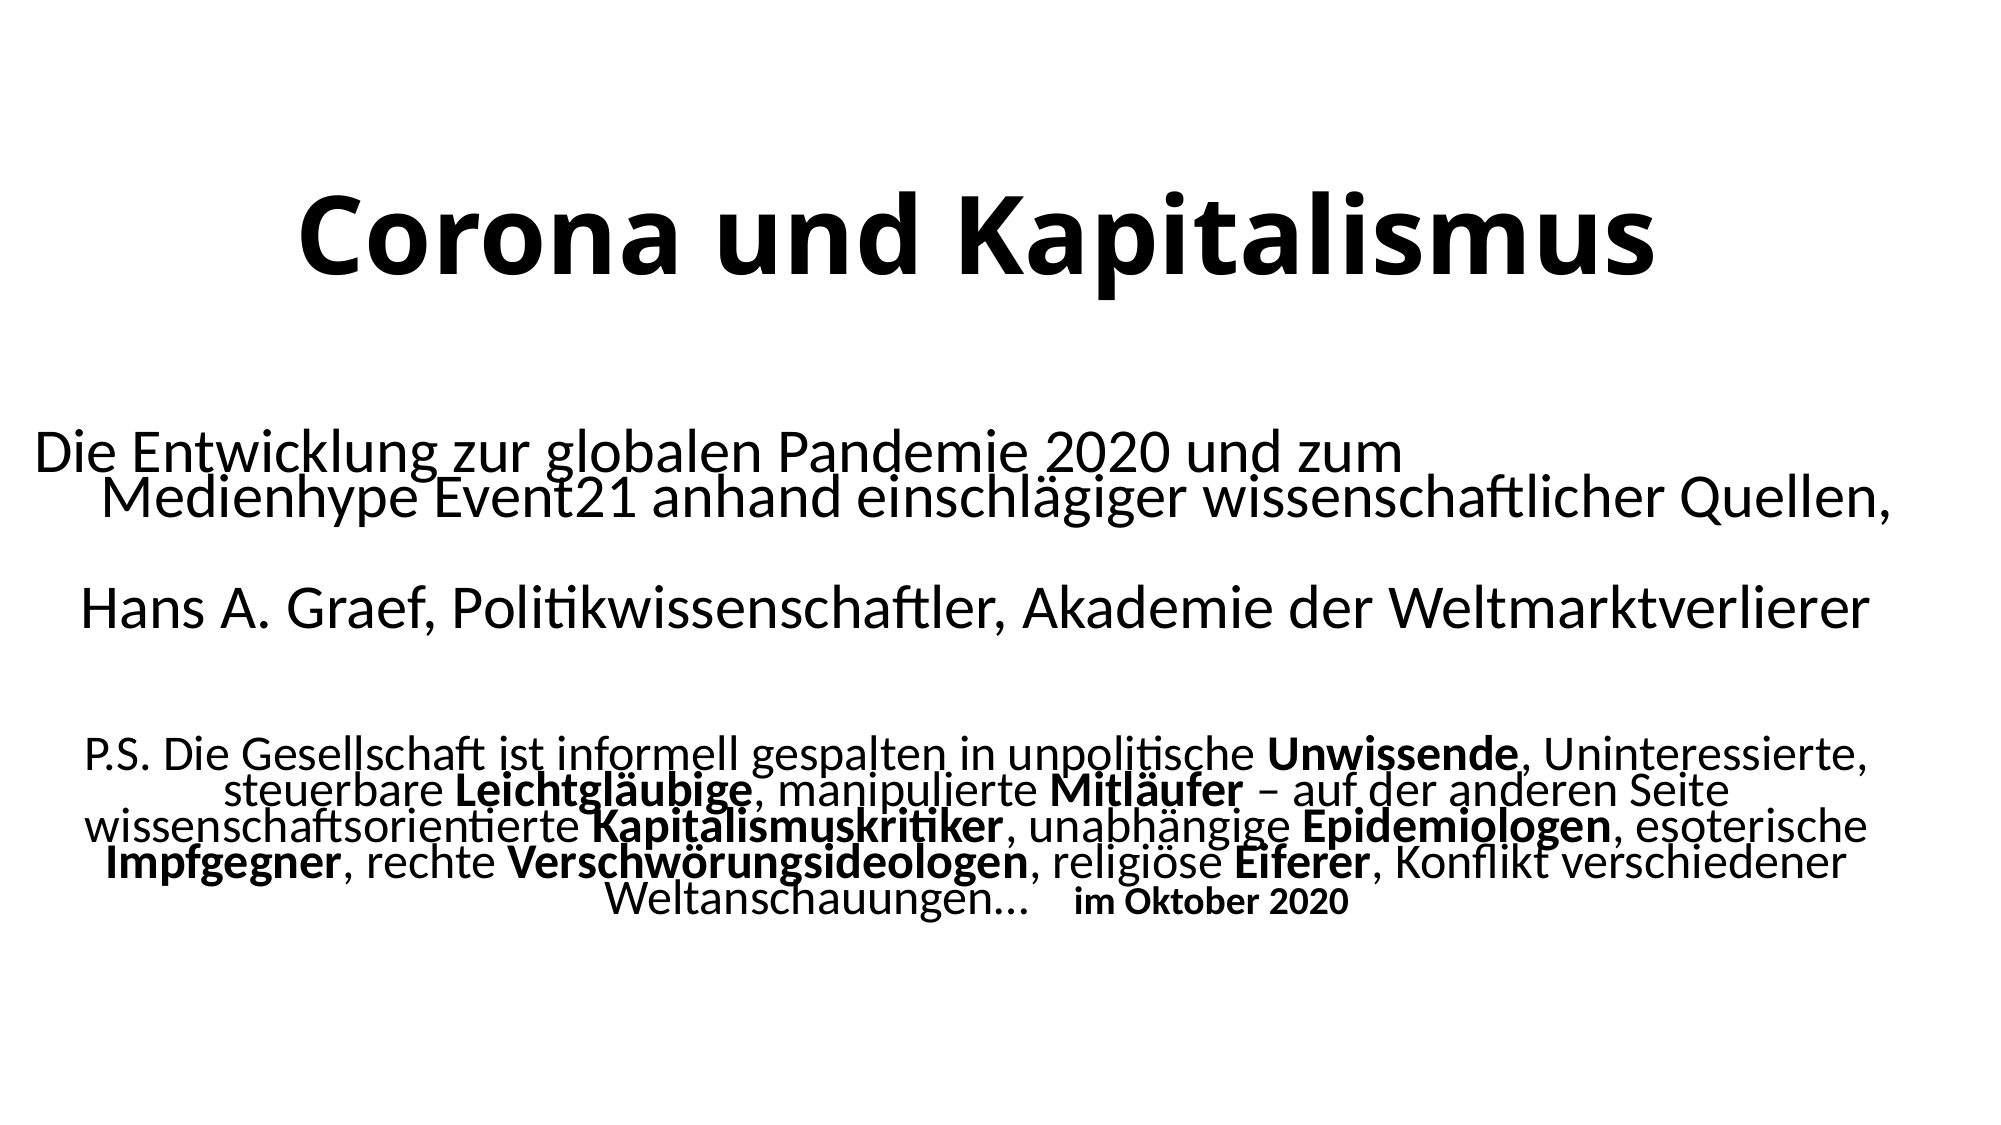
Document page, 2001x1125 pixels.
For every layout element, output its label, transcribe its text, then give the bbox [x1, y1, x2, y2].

title Corona und Kapitalismus [226, 147, 1727, 306]
subtitle Die Entwicklung zur globalen Pandemie 2020 und zum Medienhype Event21 anhand einschlägiger wissenschaftlicher Quellen, Hans A. Graef, Politikwissenschaftler, Akademie der Weltmarktverlierer P.S. Die Gesellschaft ist informell gespalten in unpolitische Unwissende, Uninteressierte, steuerbare Leichtgläubige, manipulierte Mitläufer – auf der anderen Seite wissenschaftsorientierte Kapitalismuskritiker, unabhängige Epidemiologen, esoterische Impfgegner, rechte Verschwörungsideologen, religiöse Eiferer, Konflikt verschiedener Weltanschauungen… im Oktober 2020 [13, 429, 1941, 933]
